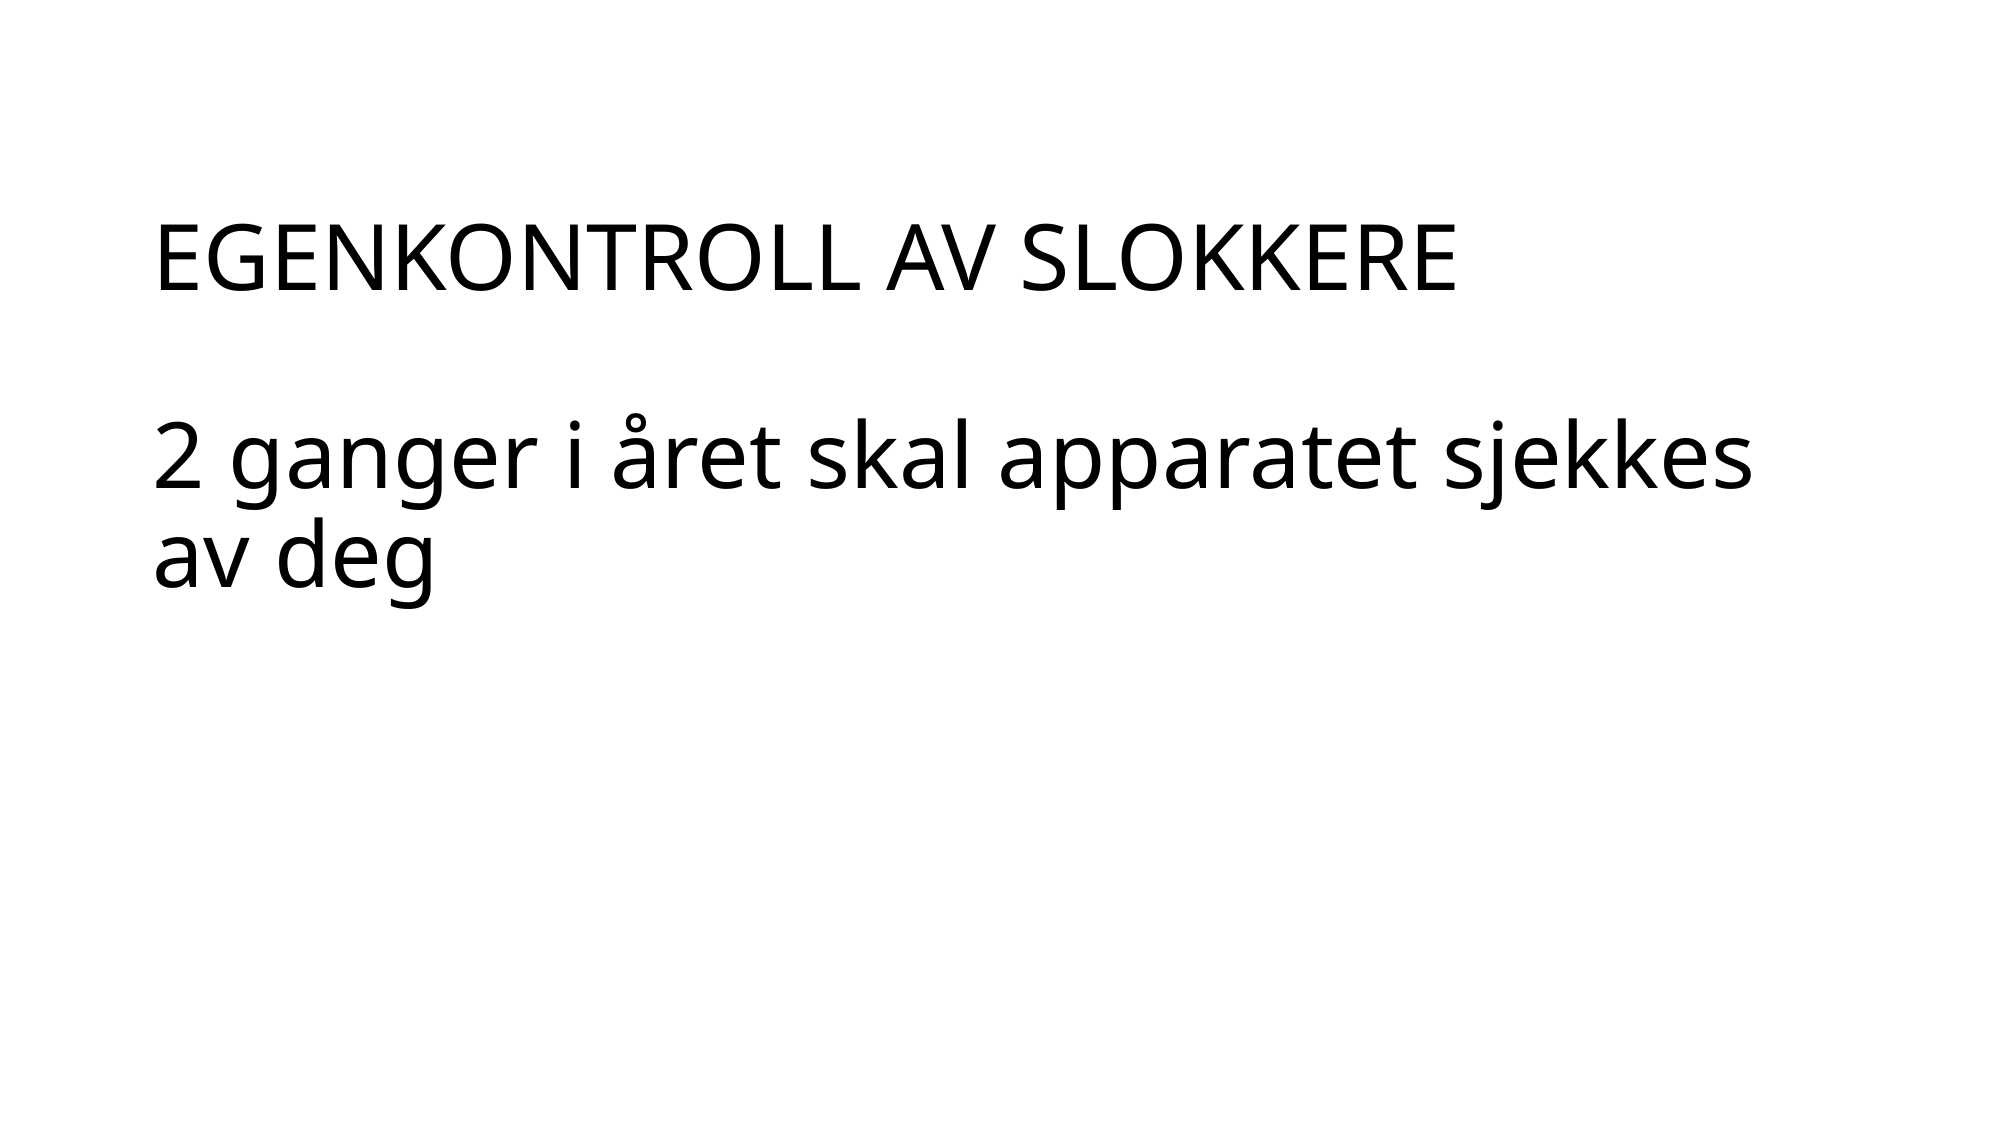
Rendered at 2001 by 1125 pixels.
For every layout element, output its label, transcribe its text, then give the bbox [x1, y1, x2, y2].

title EGENKONTROLL AV SLOKKERE 2 ganger i året skal apparatet sjekkes av deg [137, 59, 1863, 869]
